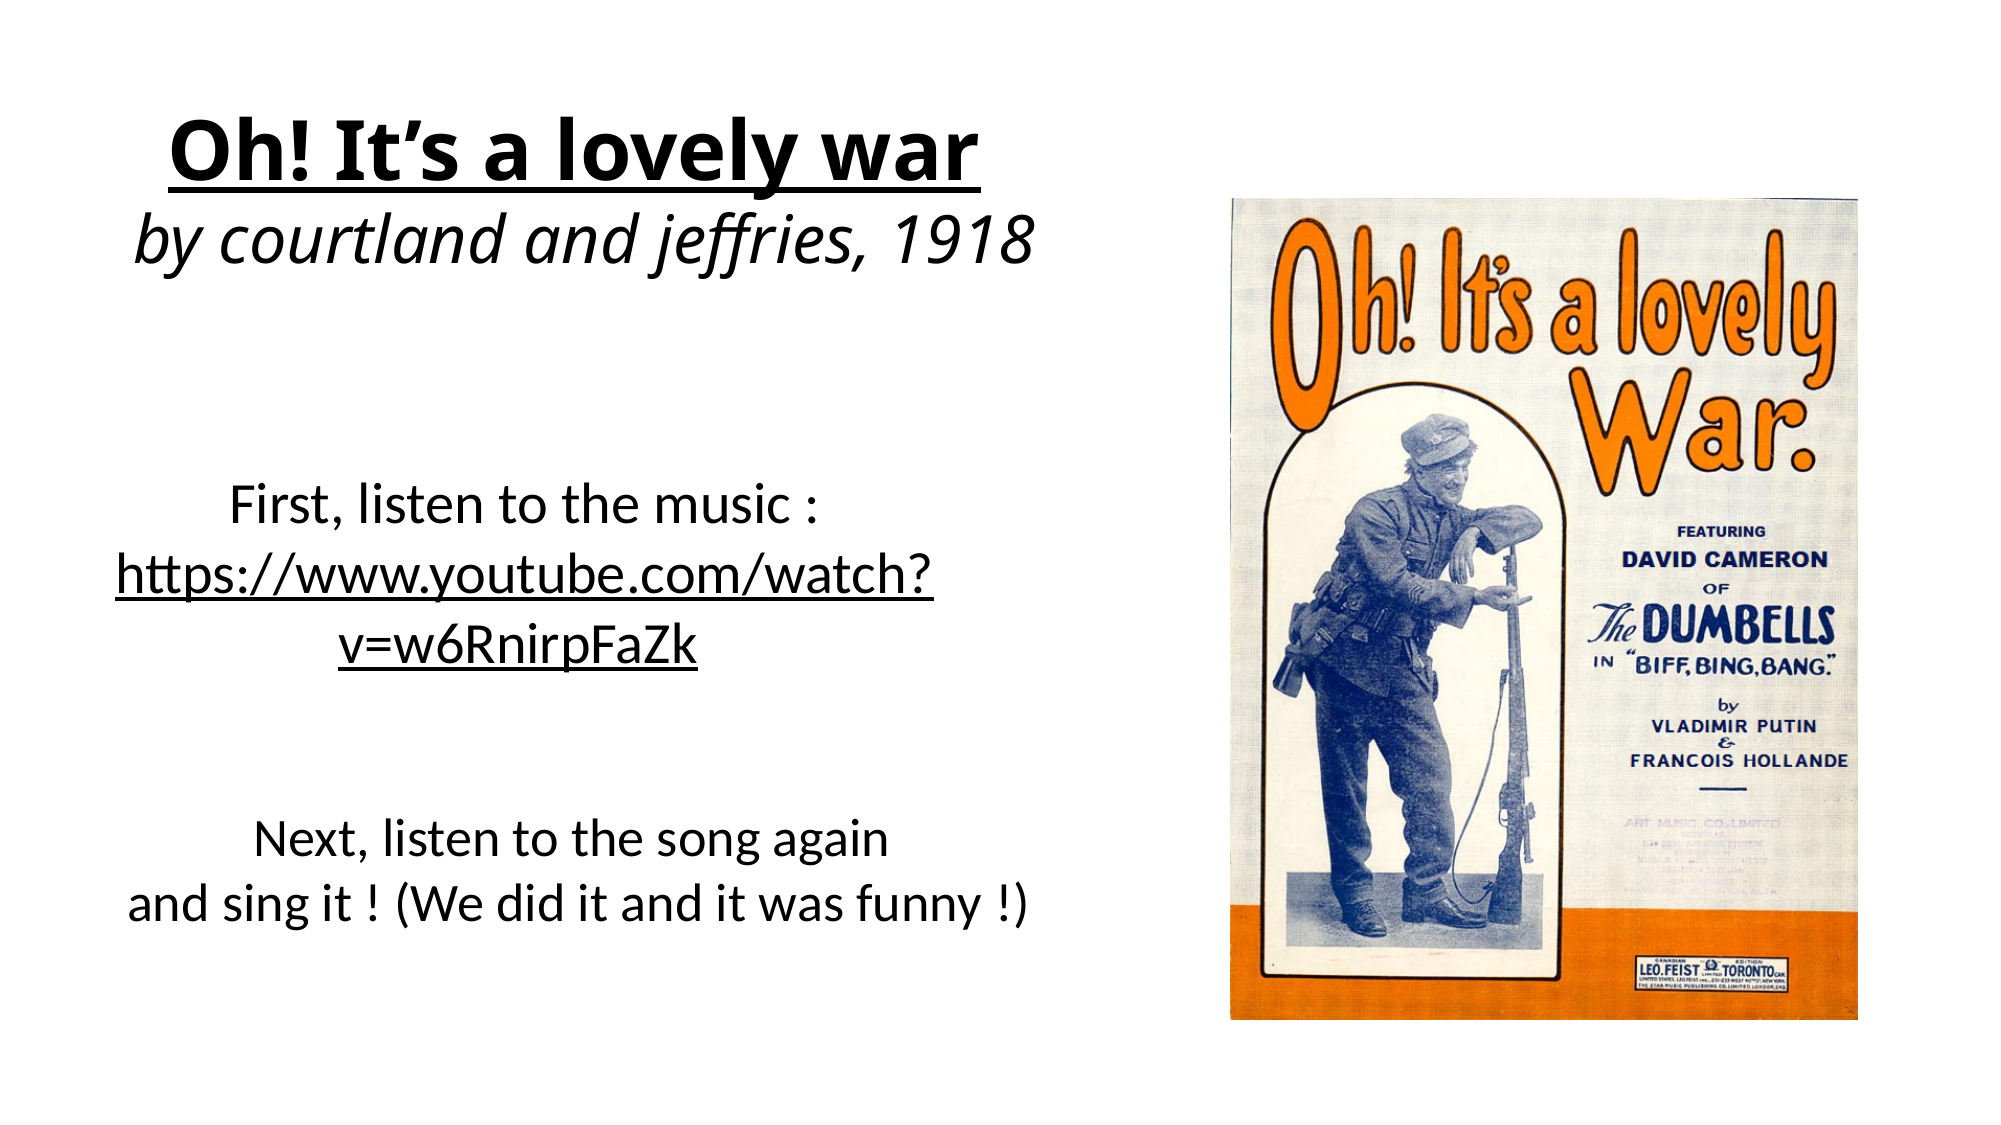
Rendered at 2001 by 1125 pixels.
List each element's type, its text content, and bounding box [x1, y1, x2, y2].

picture [1230, 198, 1860, 1020]
text_box Oh! It’s a lovely war by courtland and jeffries, 1918 [85, 89, 1085, 285]
text_box Next, listen to the song again and sing it ! (We did it and it was funny !) [85, 794, 1072, 940]
text_box First, listen to the music : https://www.youtube.com/watch?v=w6RnirpFaZk [84, 457, 965, 741]
